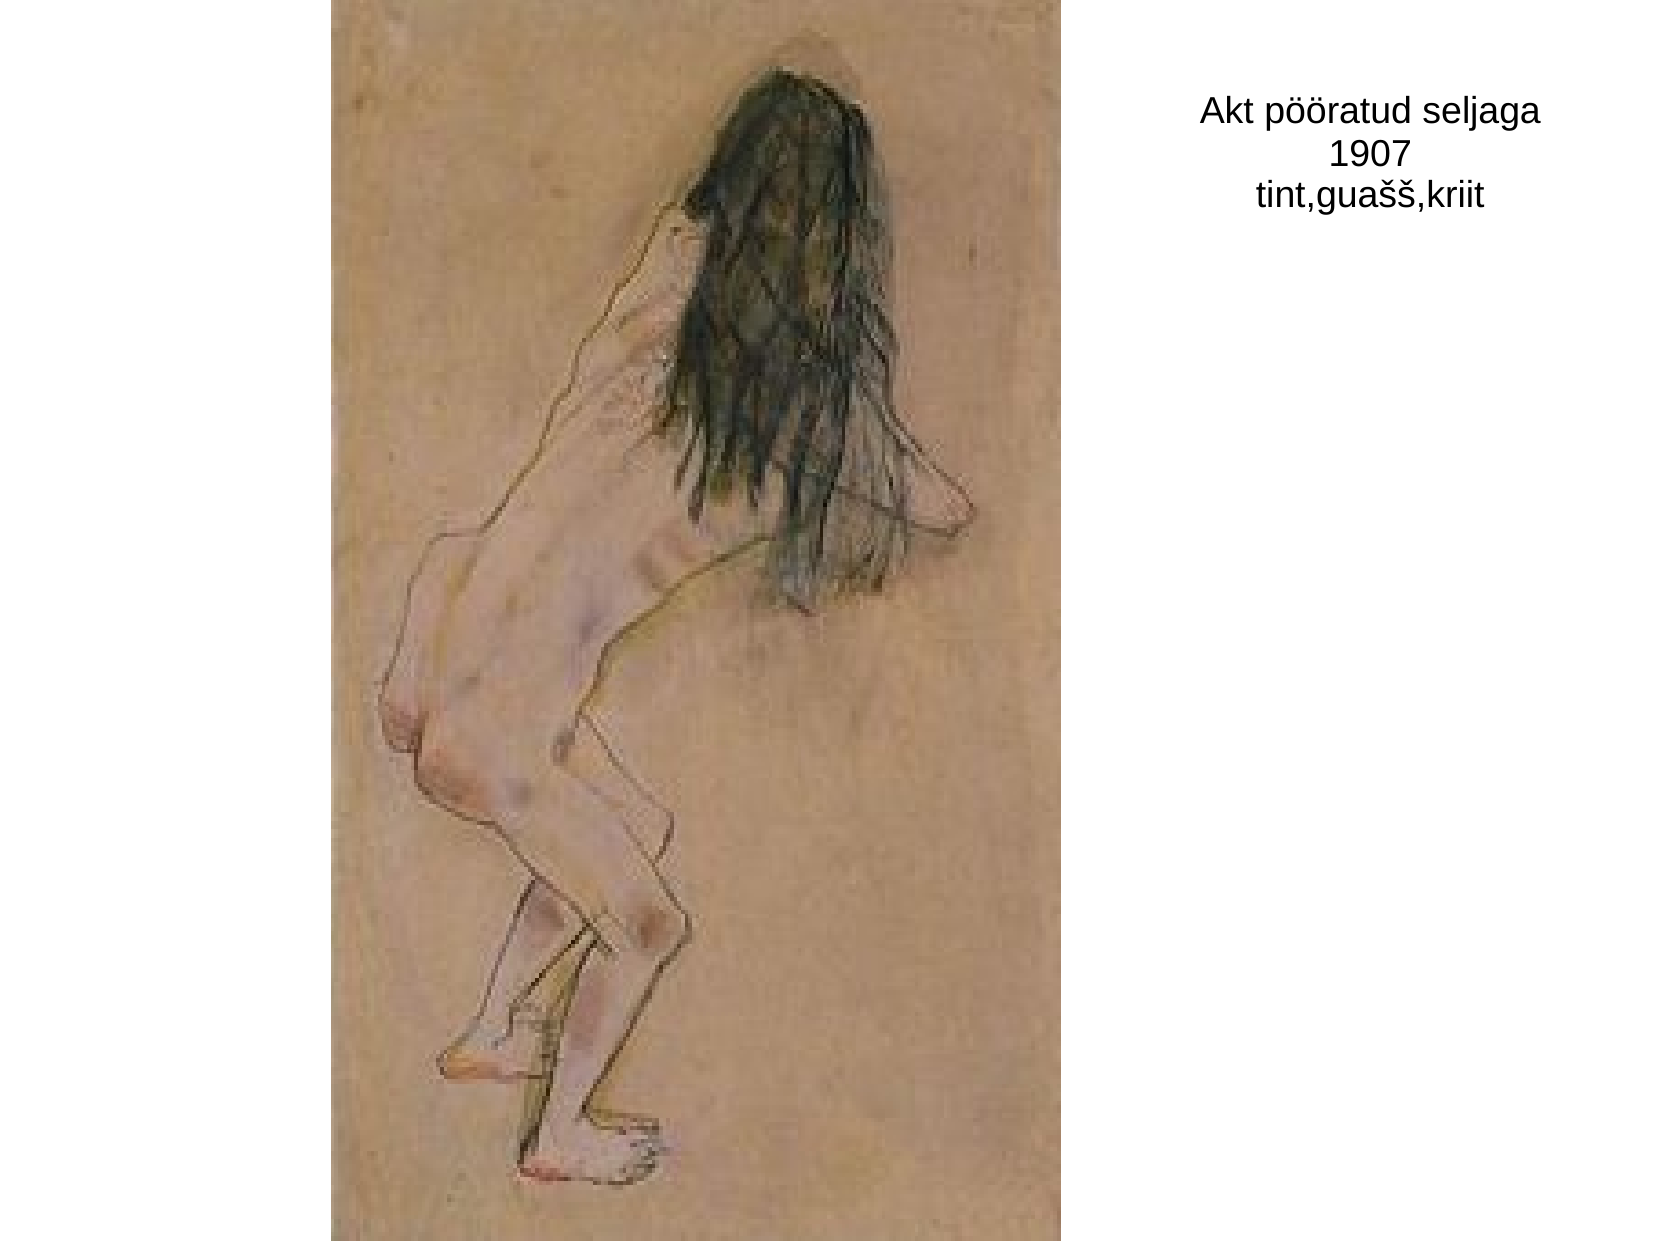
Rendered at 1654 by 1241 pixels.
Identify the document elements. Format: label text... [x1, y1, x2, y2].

title Akt pööratud seljaga 1907 tint,guašš,kriit [1087, 49, 1654, 257]
picture [331, 0, 1061, 1241]
